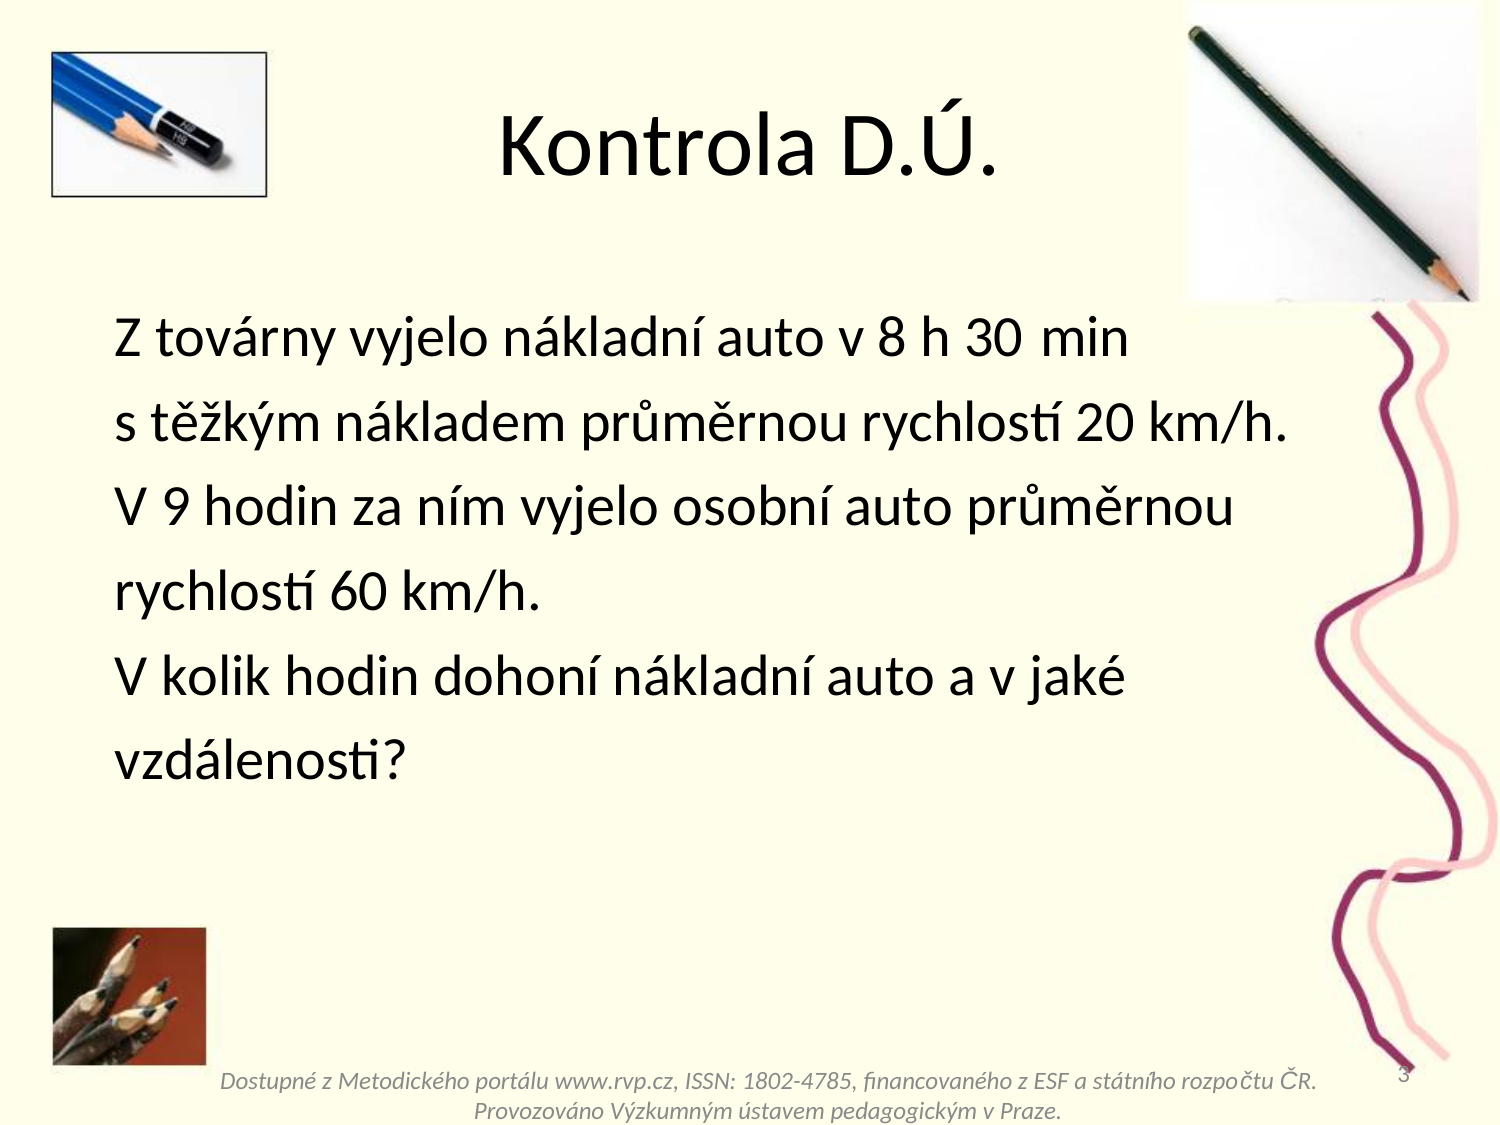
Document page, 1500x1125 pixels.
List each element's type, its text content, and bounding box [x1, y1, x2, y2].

list Z továrny vyjelo nákladní auto v 8 h 30 min s těžkým nákladem průměrnou rychlostí 20 km/h. V 9 hodin za ním vyjelo osobní auto průměrnou rychlostí 60 km/h. V kolik hodin dohoní nákladní auto a v jaké vzdálenosti? [100, 290, 1365, 1005]
text_box Dostupné z Metodického portálu www.rvp.cz, ISSN: 1802-4785, financovaného z ESF a státního rozpočtu ČR. Provozováno Výzkumným ústavem pedagogickým v Praze. [147, 1065, 1390, 1125]
title Kontrola D.Ú. [75, 45, 1426, 233]
picture [0, 0, 1500, 1125]
